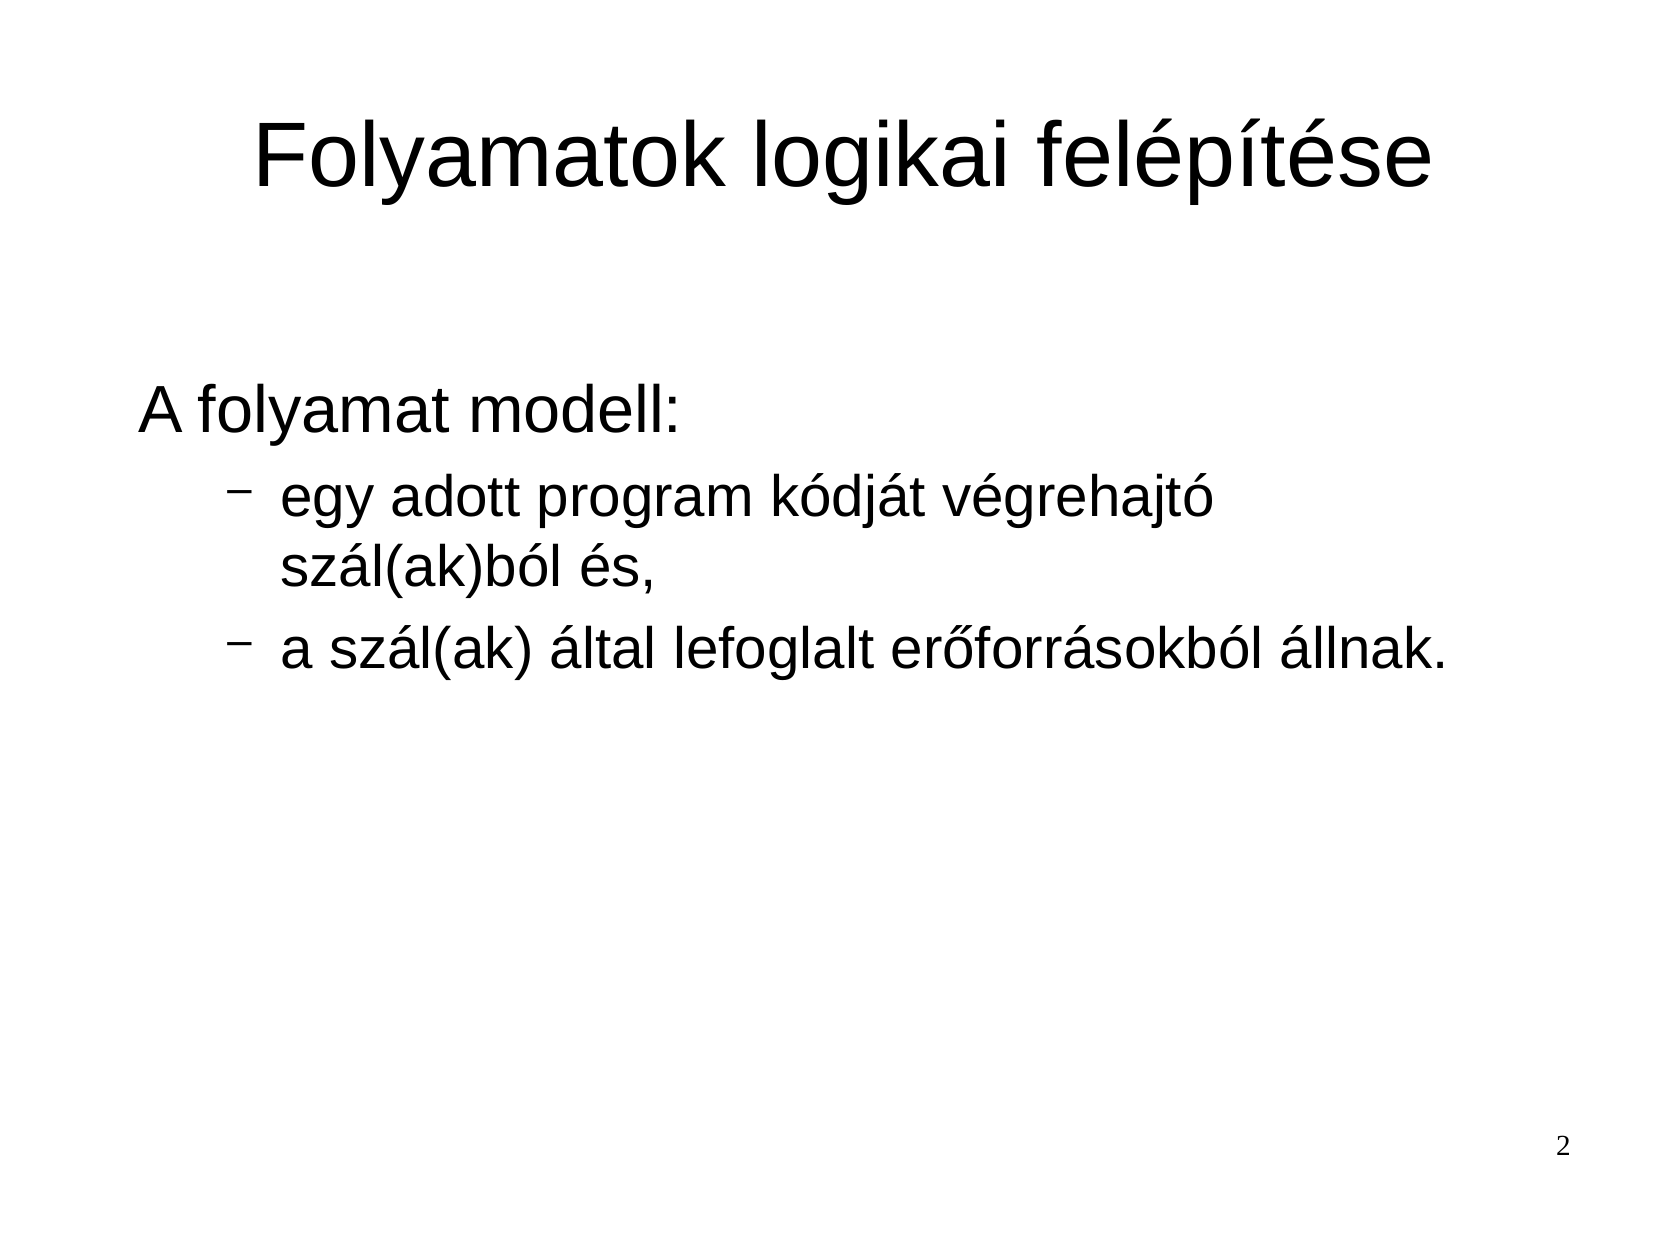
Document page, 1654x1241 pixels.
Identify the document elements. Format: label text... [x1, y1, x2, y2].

title Folyamatok logikai felépítése [123, 46, 1530, 254]
list A folyamat modell: egy adott program kódját végrehajtó szál(ak)ból és, a szál(ak) által lefoglalt erőforrásokból állnak. [124, 358, 1530, 1103]
